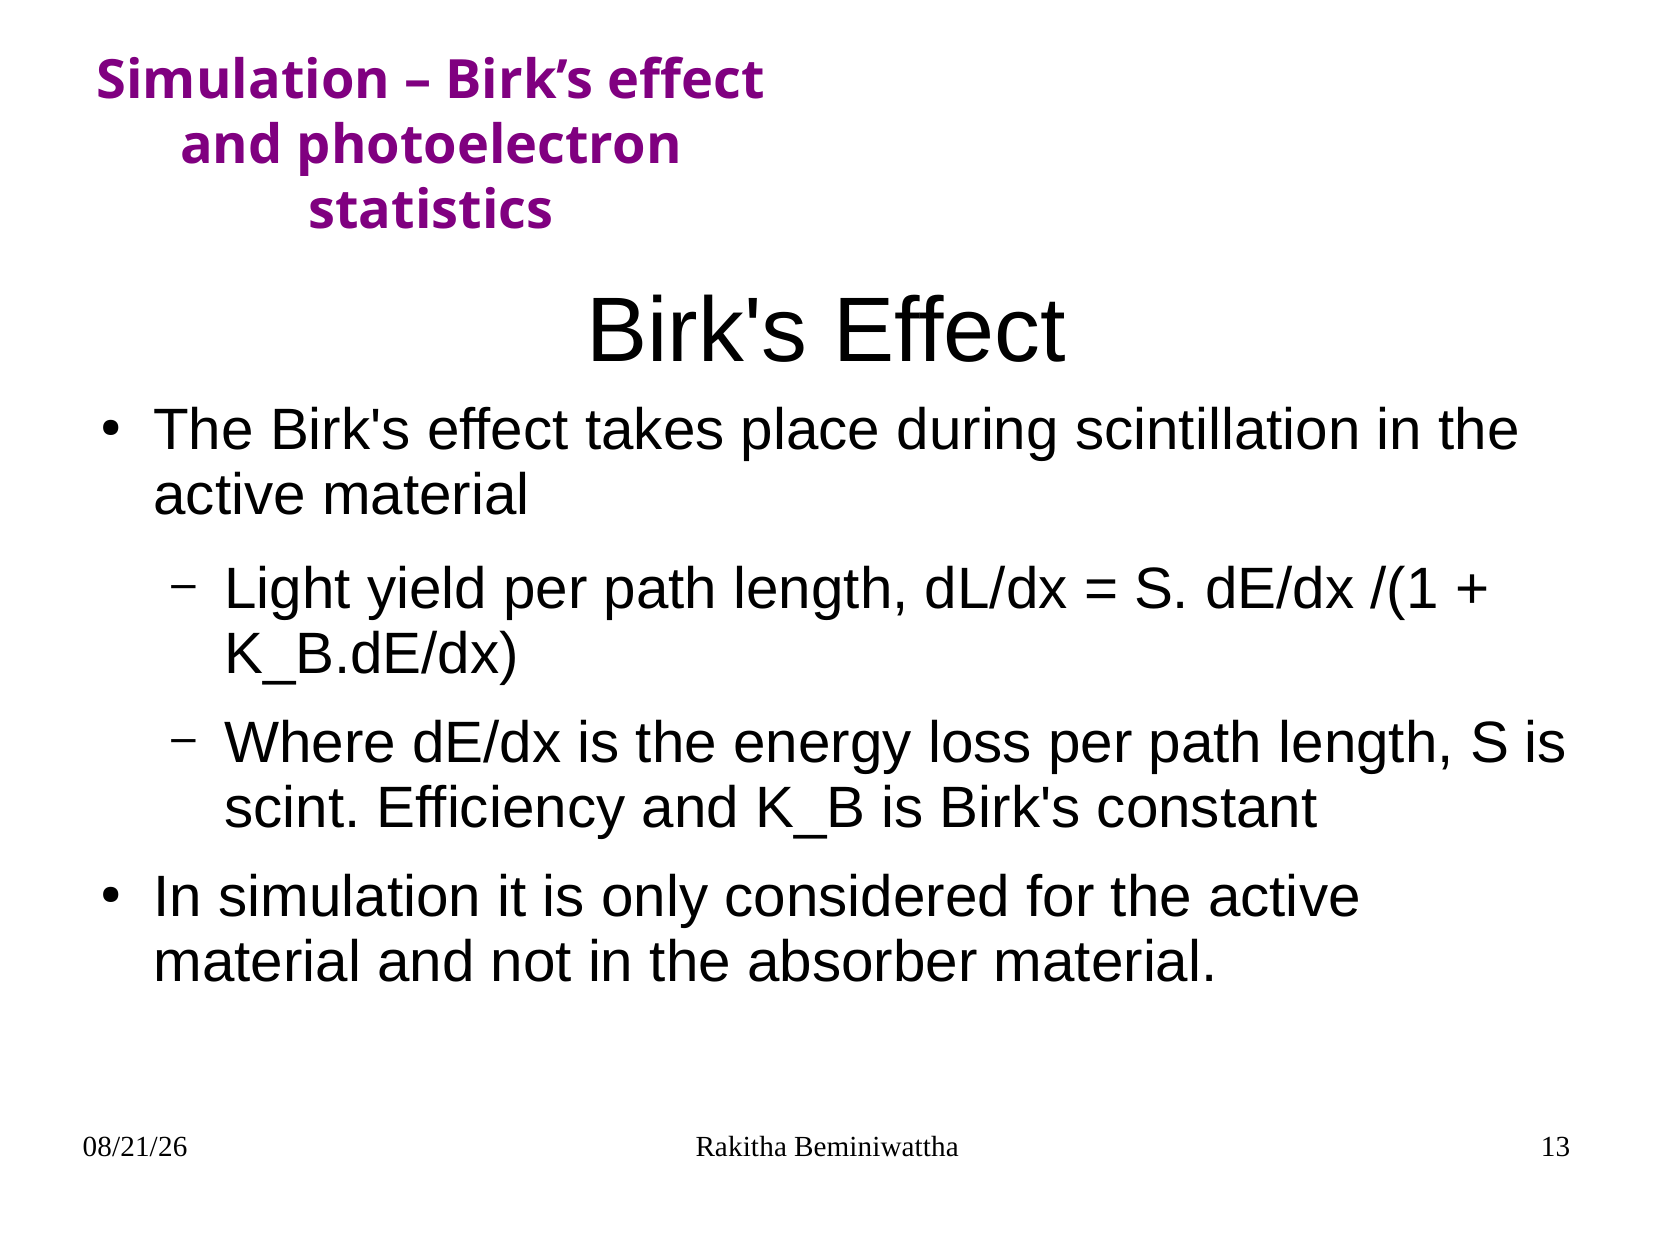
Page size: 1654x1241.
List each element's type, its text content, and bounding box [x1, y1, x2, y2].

title Birk's Effect [82, 226, 1571, 396]
list The Birk's effect takes place during scintillation in the active material Light yield per path length, dL/dx = S. dE/dx /(1 + K_B.dE/dx) Where dE/dx is the energy loss per path length, S is scint. Efficiency and K_B is Birk's constant In simulation it is only considered for the active material and not in the absorber material. [82, 396, 1571, 1086]
title Simulation – Birk’s effect and photoelectron statistics [37, 37, 826, 188]
